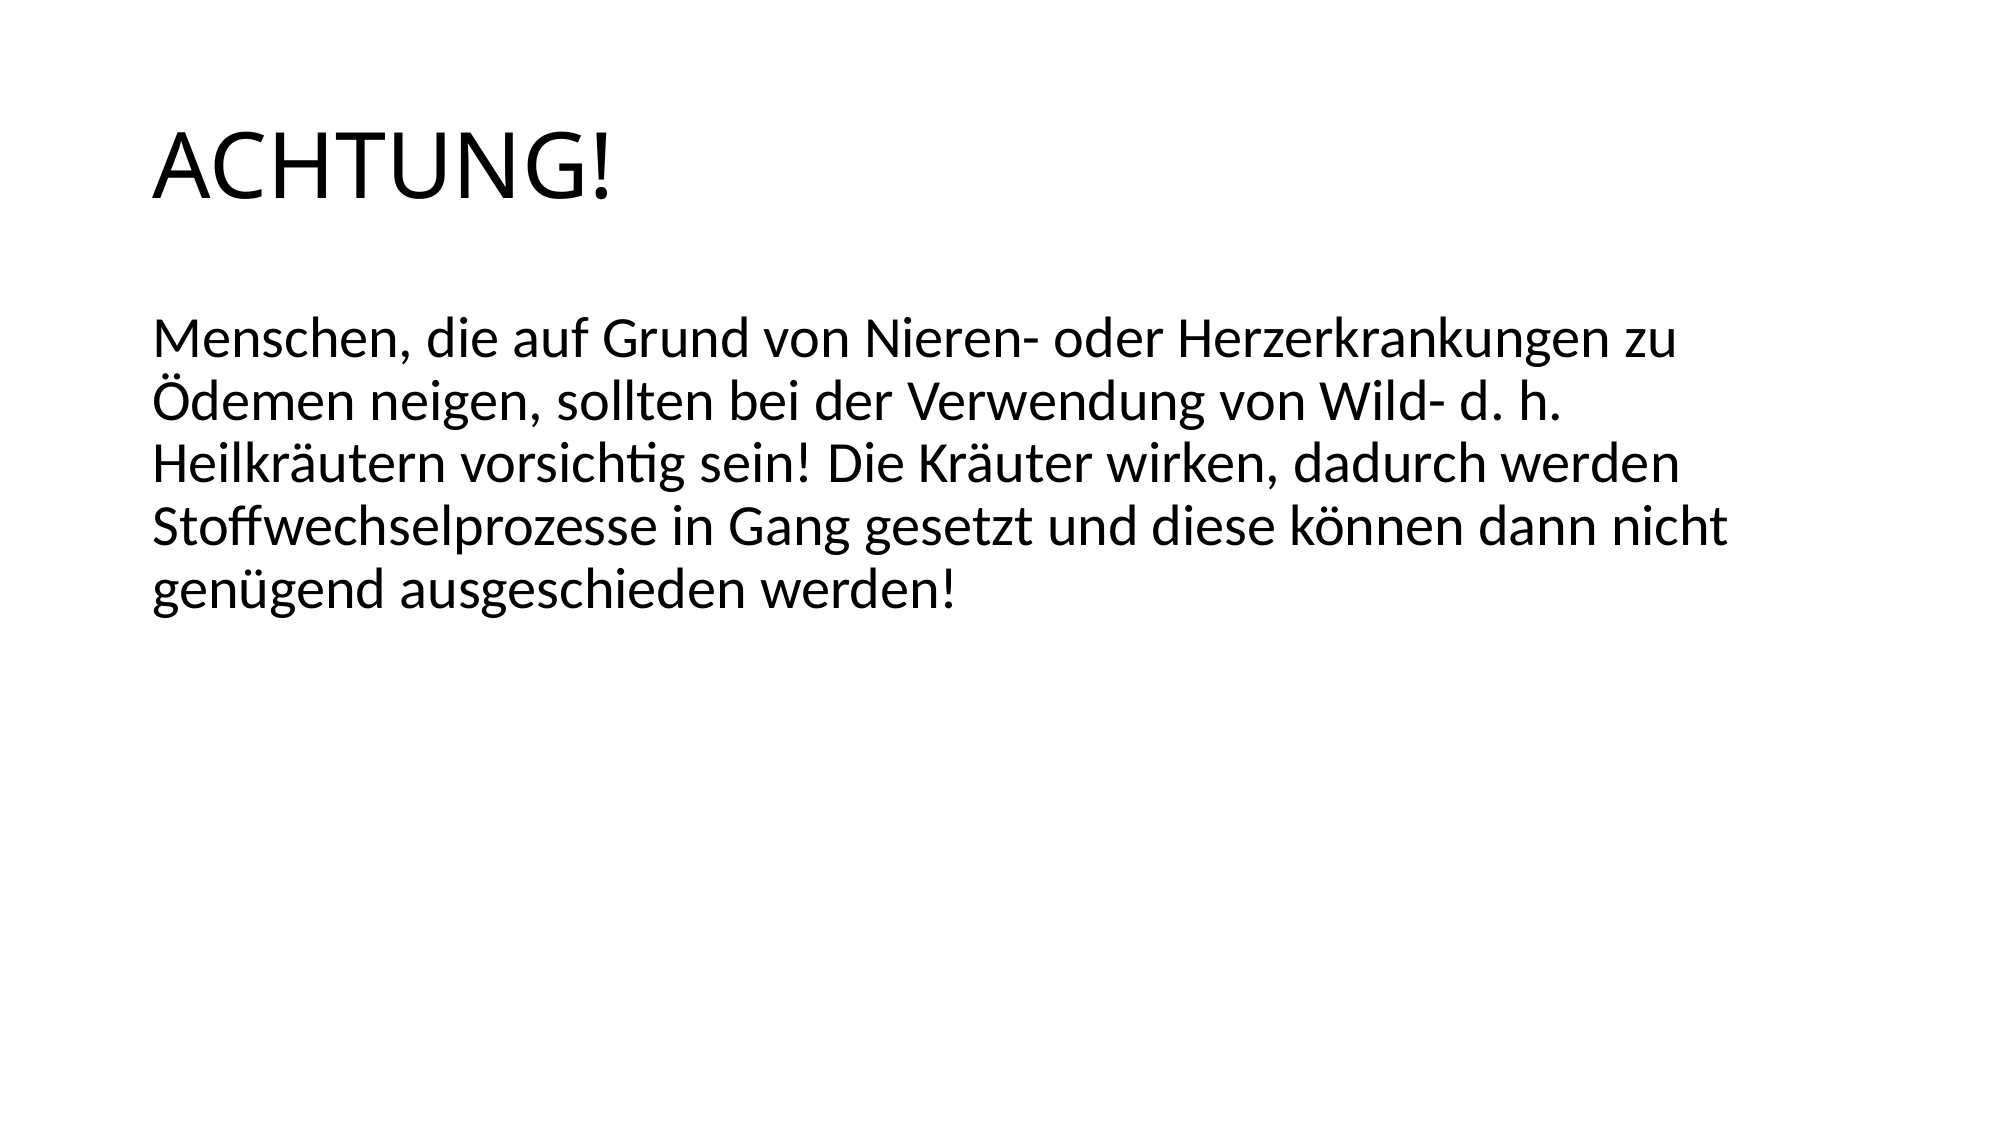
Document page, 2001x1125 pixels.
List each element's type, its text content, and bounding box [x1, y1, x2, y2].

title ACHTUNG! [137, 59, 1863, 278]
list Menschen, die auf Grund von Nieren- oder Herzerkrankungen zu Ödemen neigen, sollten bei der Verwendung von Wild- d. h. Heilkräutern vorsichtig sein! Die Kräuter wirken, dadurch werden Stoffwechselprozesse in Gang gesetzt und diese können dann nicht genügend ausgeschieden werden! [137, 299, 1863, 1014]
